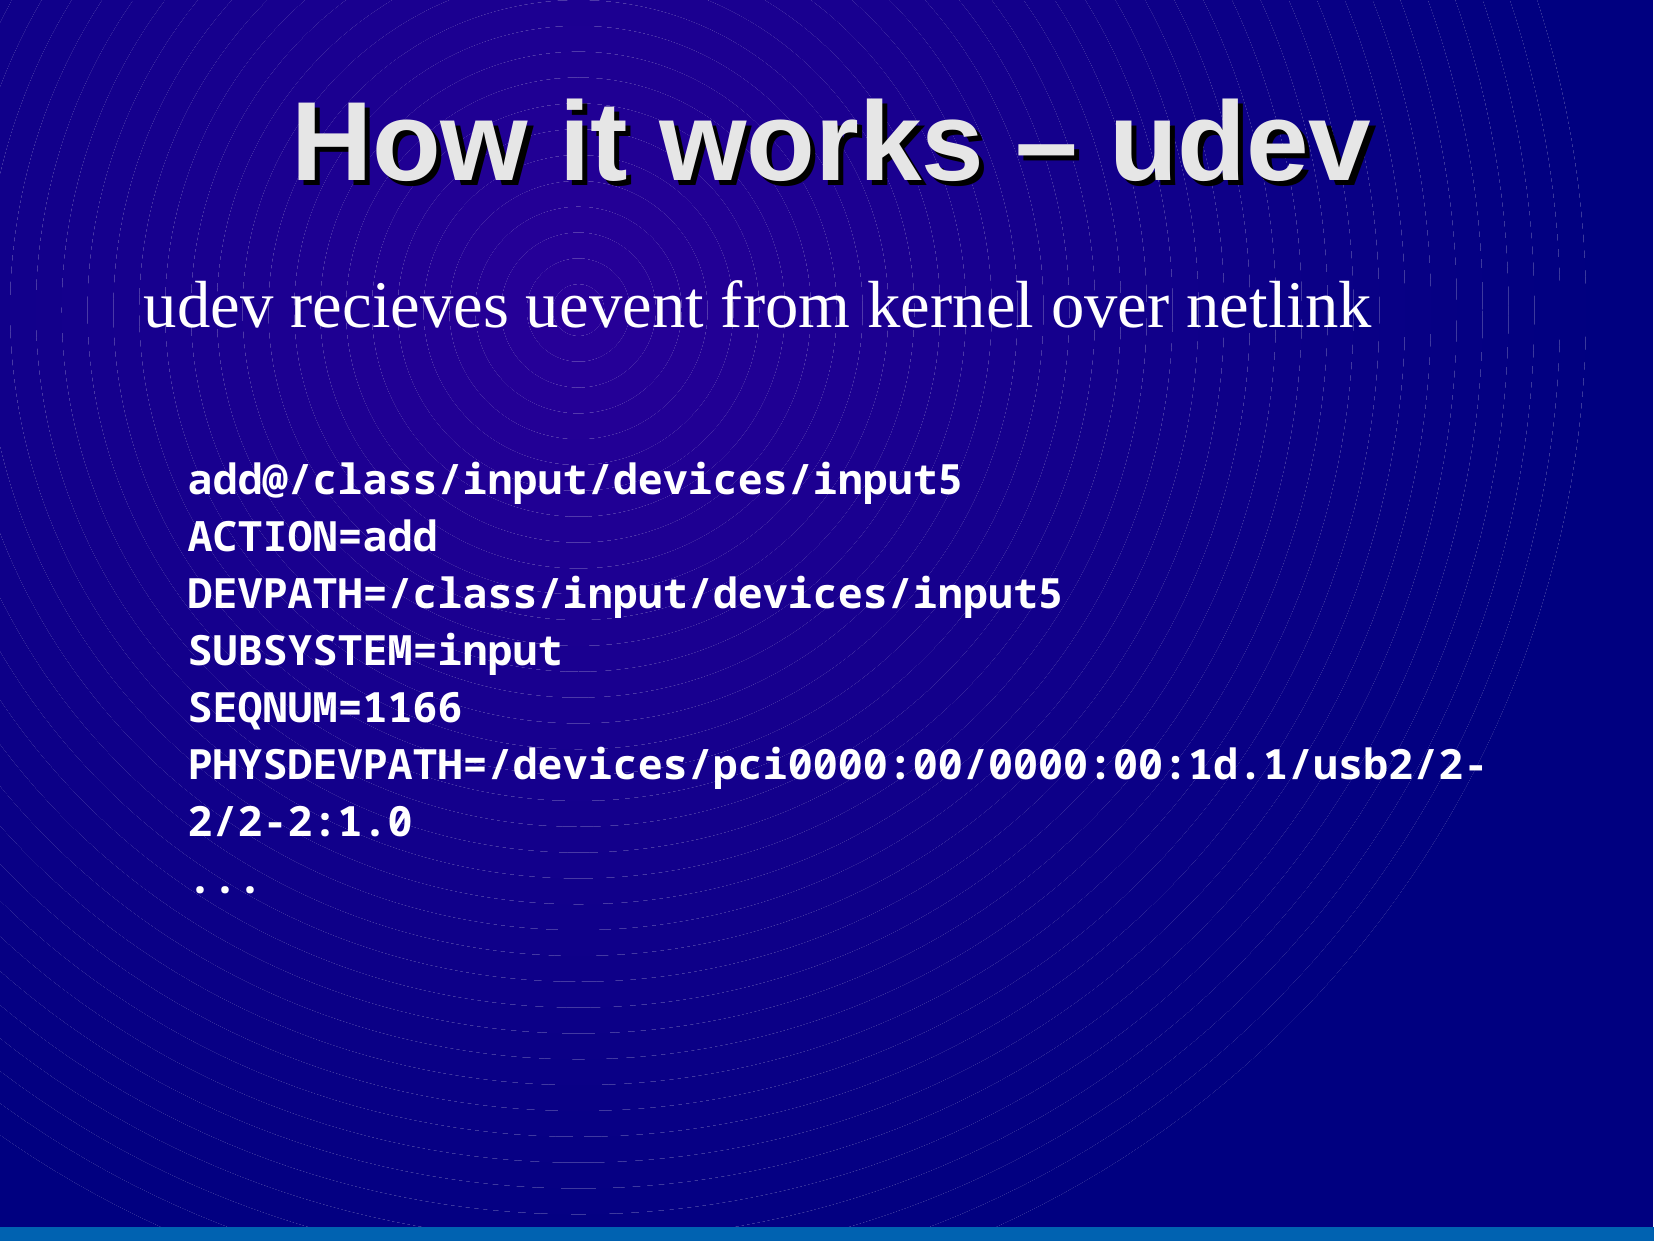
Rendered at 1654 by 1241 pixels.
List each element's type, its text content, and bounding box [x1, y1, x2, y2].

title How it works – udev [125, 37, 1538, 245]
text_box add@/class/input/devices/input5 ACTION=add DEVPATH=/class/input/devices/input5 SUBSYSTEM=input SEQNUM=1166 PHYSDEVPATH=/devices/pci0000:00/0000:00:1d.1/usb2/2-2/2-2:1.0 ... [187, 450, 1538, 901]
list udev recieves uevent from kernel over netlink [125, 268, 1538, 413]
